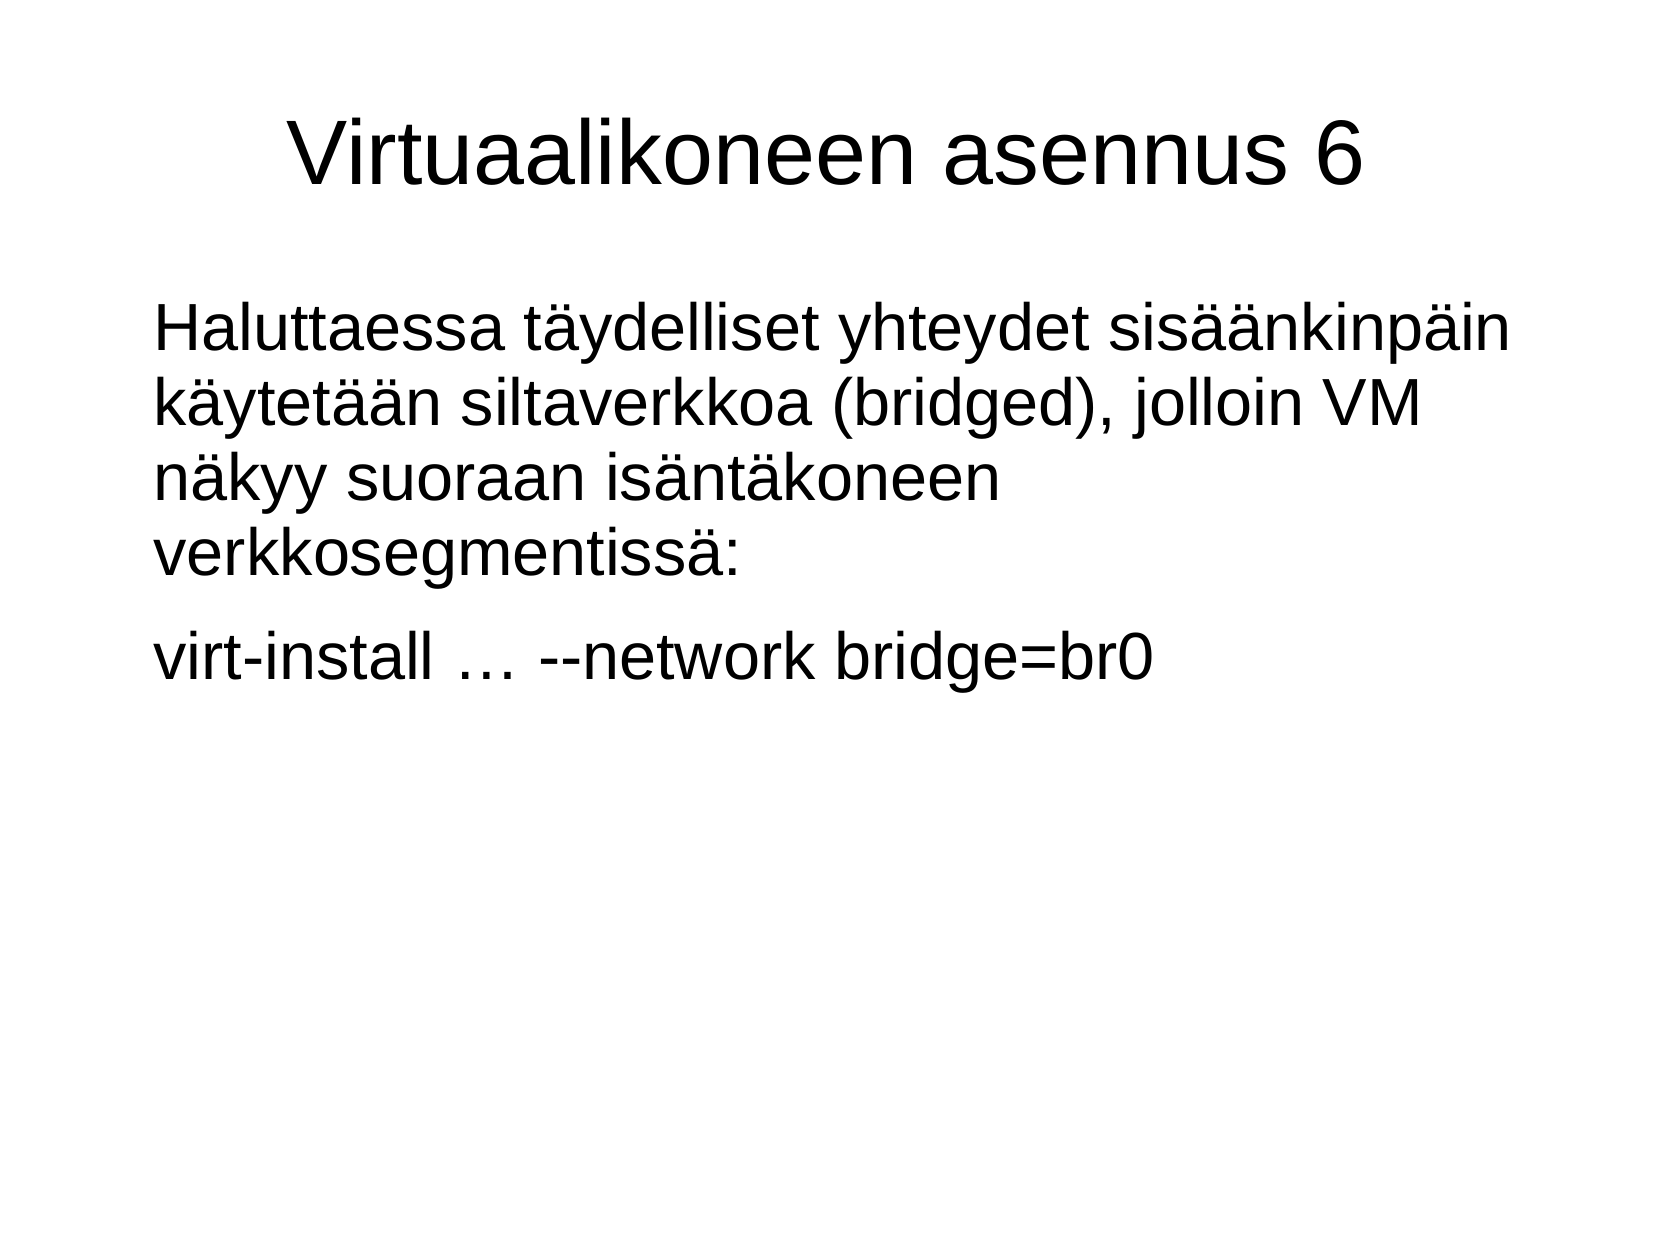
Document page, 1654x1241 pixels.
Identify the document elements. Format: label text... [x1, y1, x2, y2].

title Virtuaalikoneen asennus 6 [82, 49, 1571, 257]
list Haluttaessa täydelliset yhteydet sisäänkinpäin käytetään siltaverkkoa (bridged), jolloin VM näkyy suoraan isäntäkoneen verkkosegmentissä: virt-install … --network bridge=br0 [82, 290, 1571, 1010]
